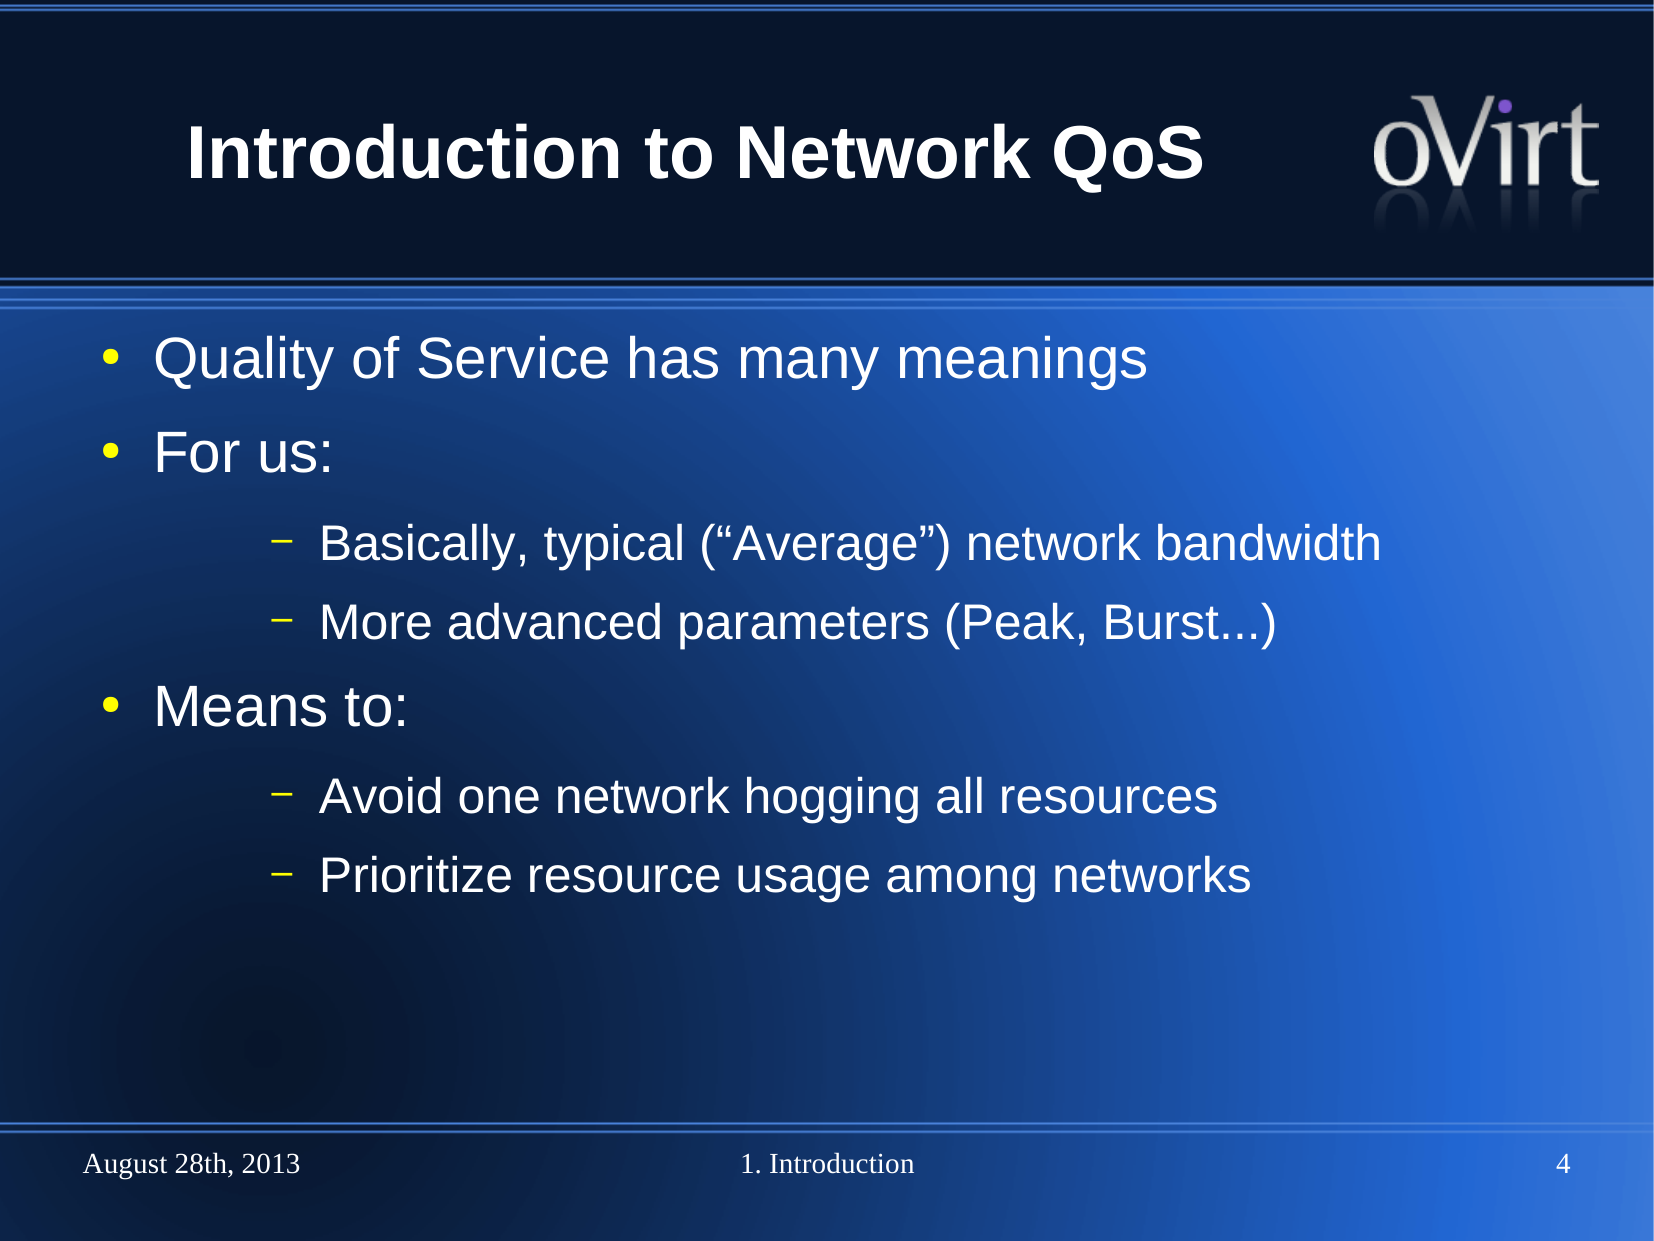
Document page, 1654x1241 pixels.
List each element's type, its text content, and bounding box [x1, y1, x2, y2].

picture [0, 0, 1654, 1241]
title Introduction to Network QoS [82, 49, 1312, 257]
list Quality of Service has many meanings For us: Basically, typical (“Average”) network bandwidth More advanced parameters (Peak, Burst...) Means to: Avoid one network hogging all resources Prioritize resource usage among networks [82, 325, 1538, 1031]
